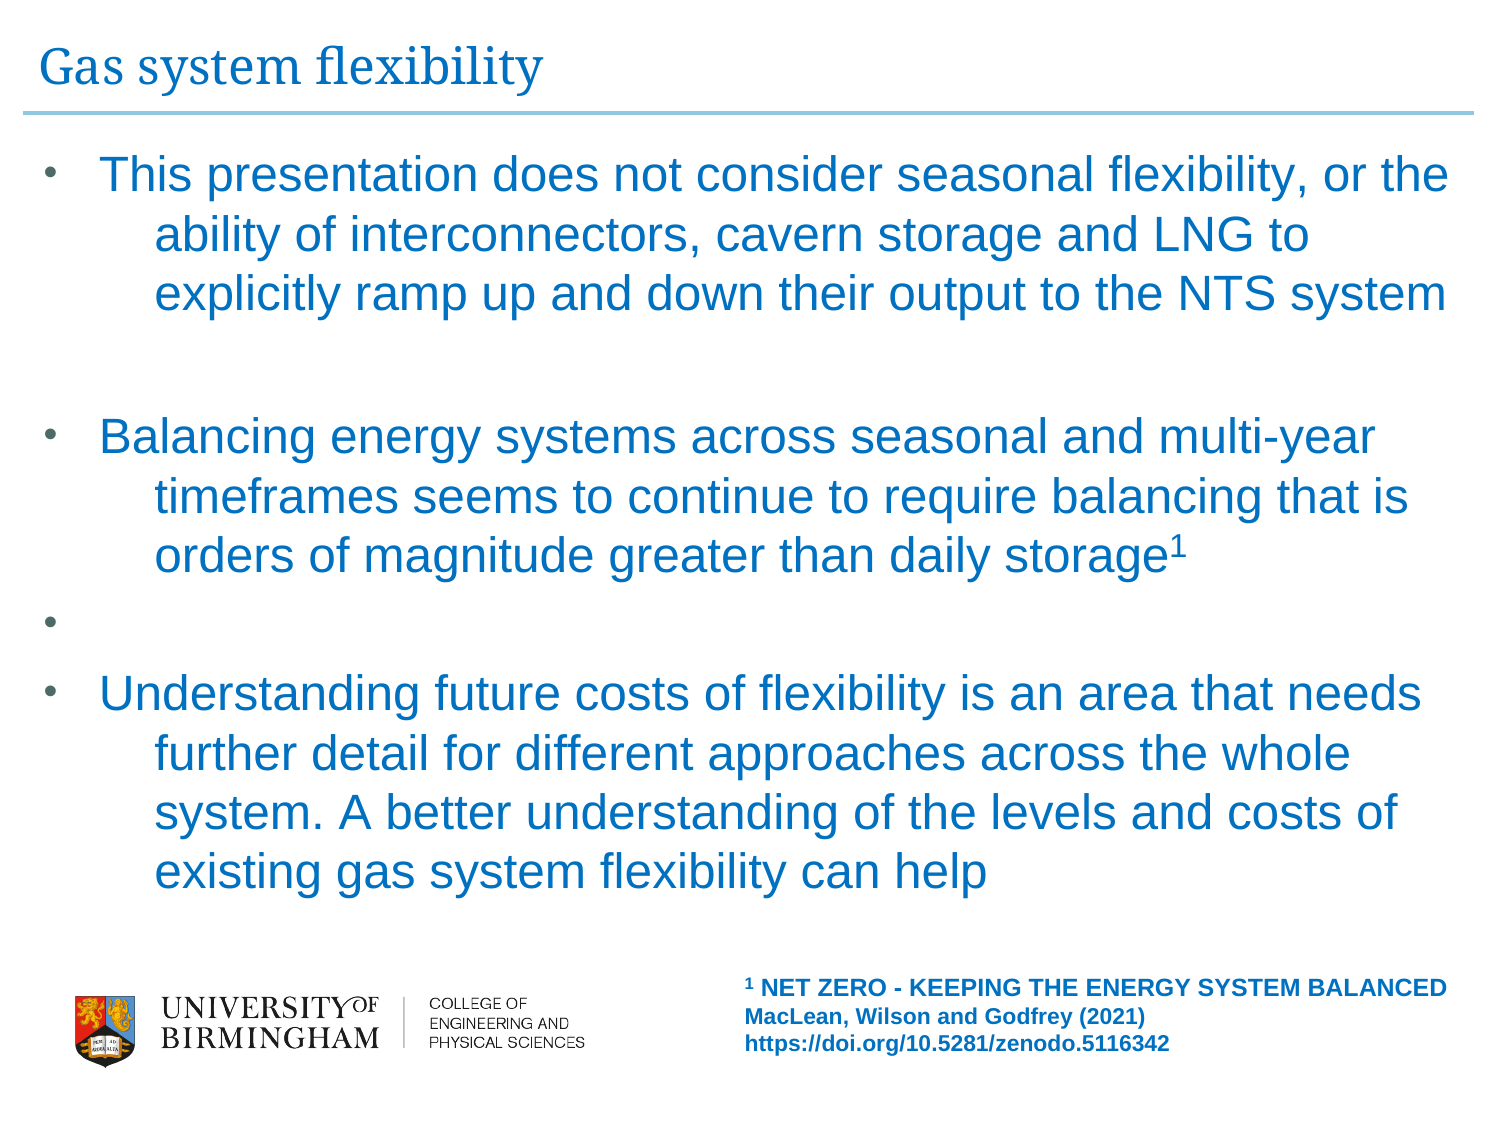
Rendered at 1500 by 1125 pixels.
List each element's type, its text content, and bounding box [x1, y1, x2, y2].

text_box 1 NET ZERO - KEEPING THE ENERGY SYSTEM BALANCED MacLean, Wilson and Godfrey (2021) https://doi.org/10.5281/zenodo.5116342 [729, 964, 1474, 1066]
title Gas system flexibility [23, 27, 1474, 96]
list This presentation does not consider seasonal flexibility, or the ability of interconnectors, cavern storage and LNG to explicitly ramp up and down their output to the NTS system Balancing energy systems across seasonal and multi-year timeframes seems to continue to require balancing that is orders of magnitude greater than daily storage1 Understanding future costs of flexibility is an area that needs further detail for different approaches across the whole system. A better understanding of the levels and costs of existing gas system flexibility can help [28, 134, 1474, 917]
